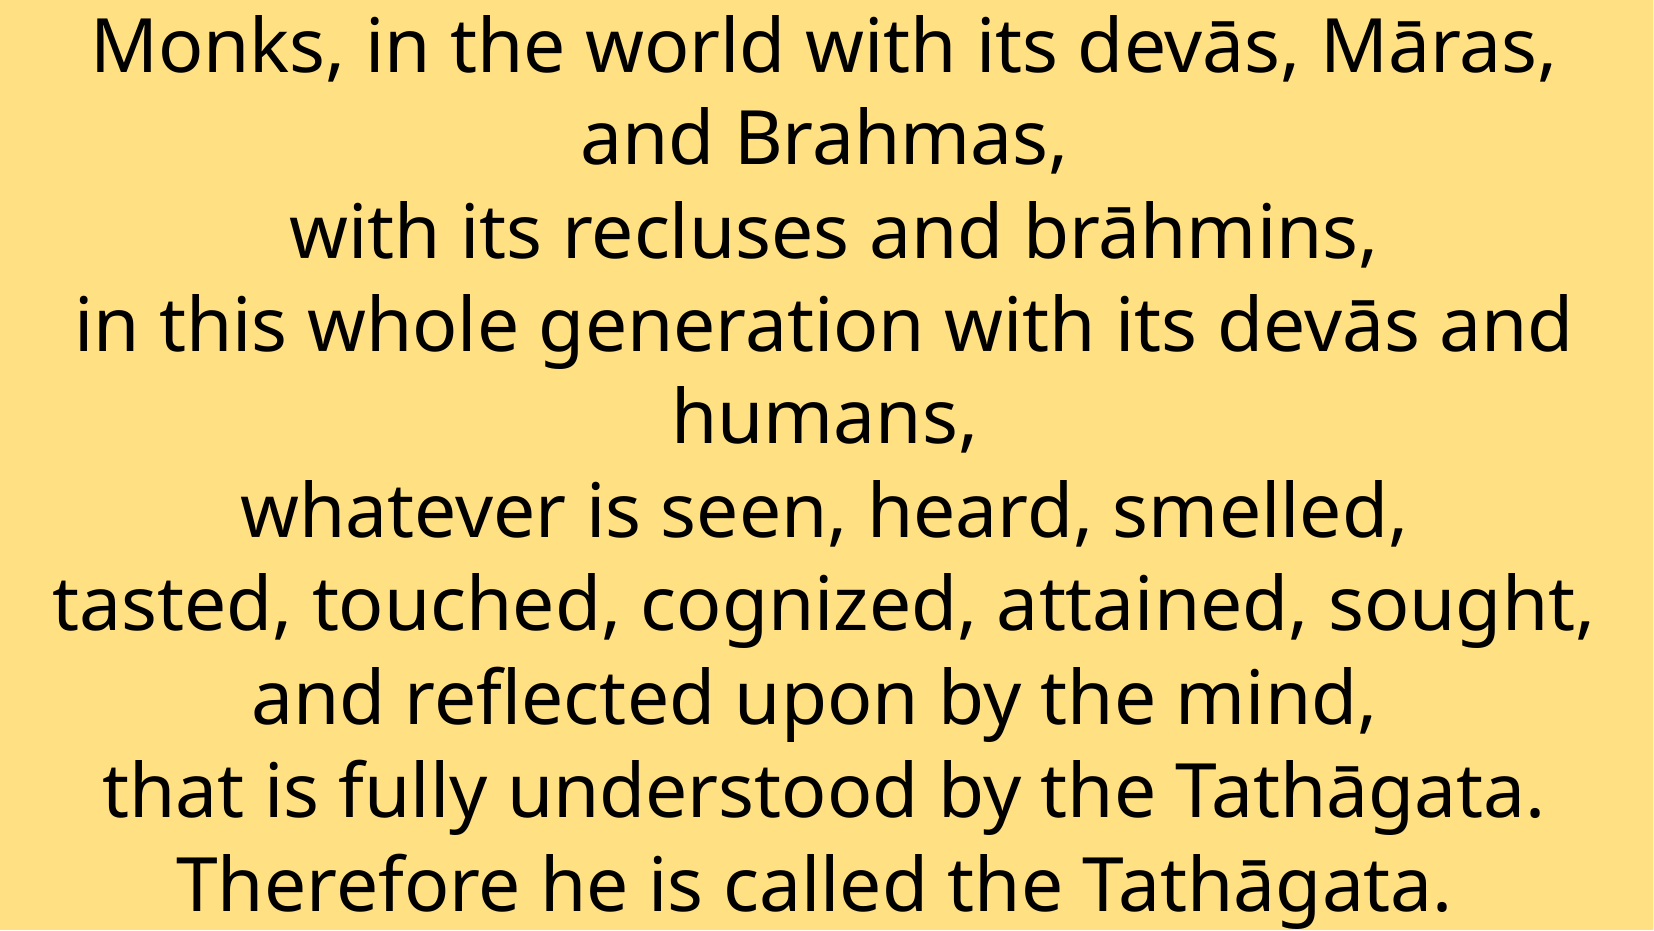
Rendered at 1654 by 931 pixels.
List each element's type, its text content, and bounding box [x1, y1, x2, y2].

subtitle Monks, in the world with its devās, Māras, and Brahmas, with its recluses and brāhmins, in this whole generation with its devās and humans, whatever is seen, heard, smelled, tasted, touched, cognized, attained, sought, and reflected upon by the mind, that is fully understood by the Tathāgata. Therefore he is called the Tathāgata. [45, 0, 1604, 931]
